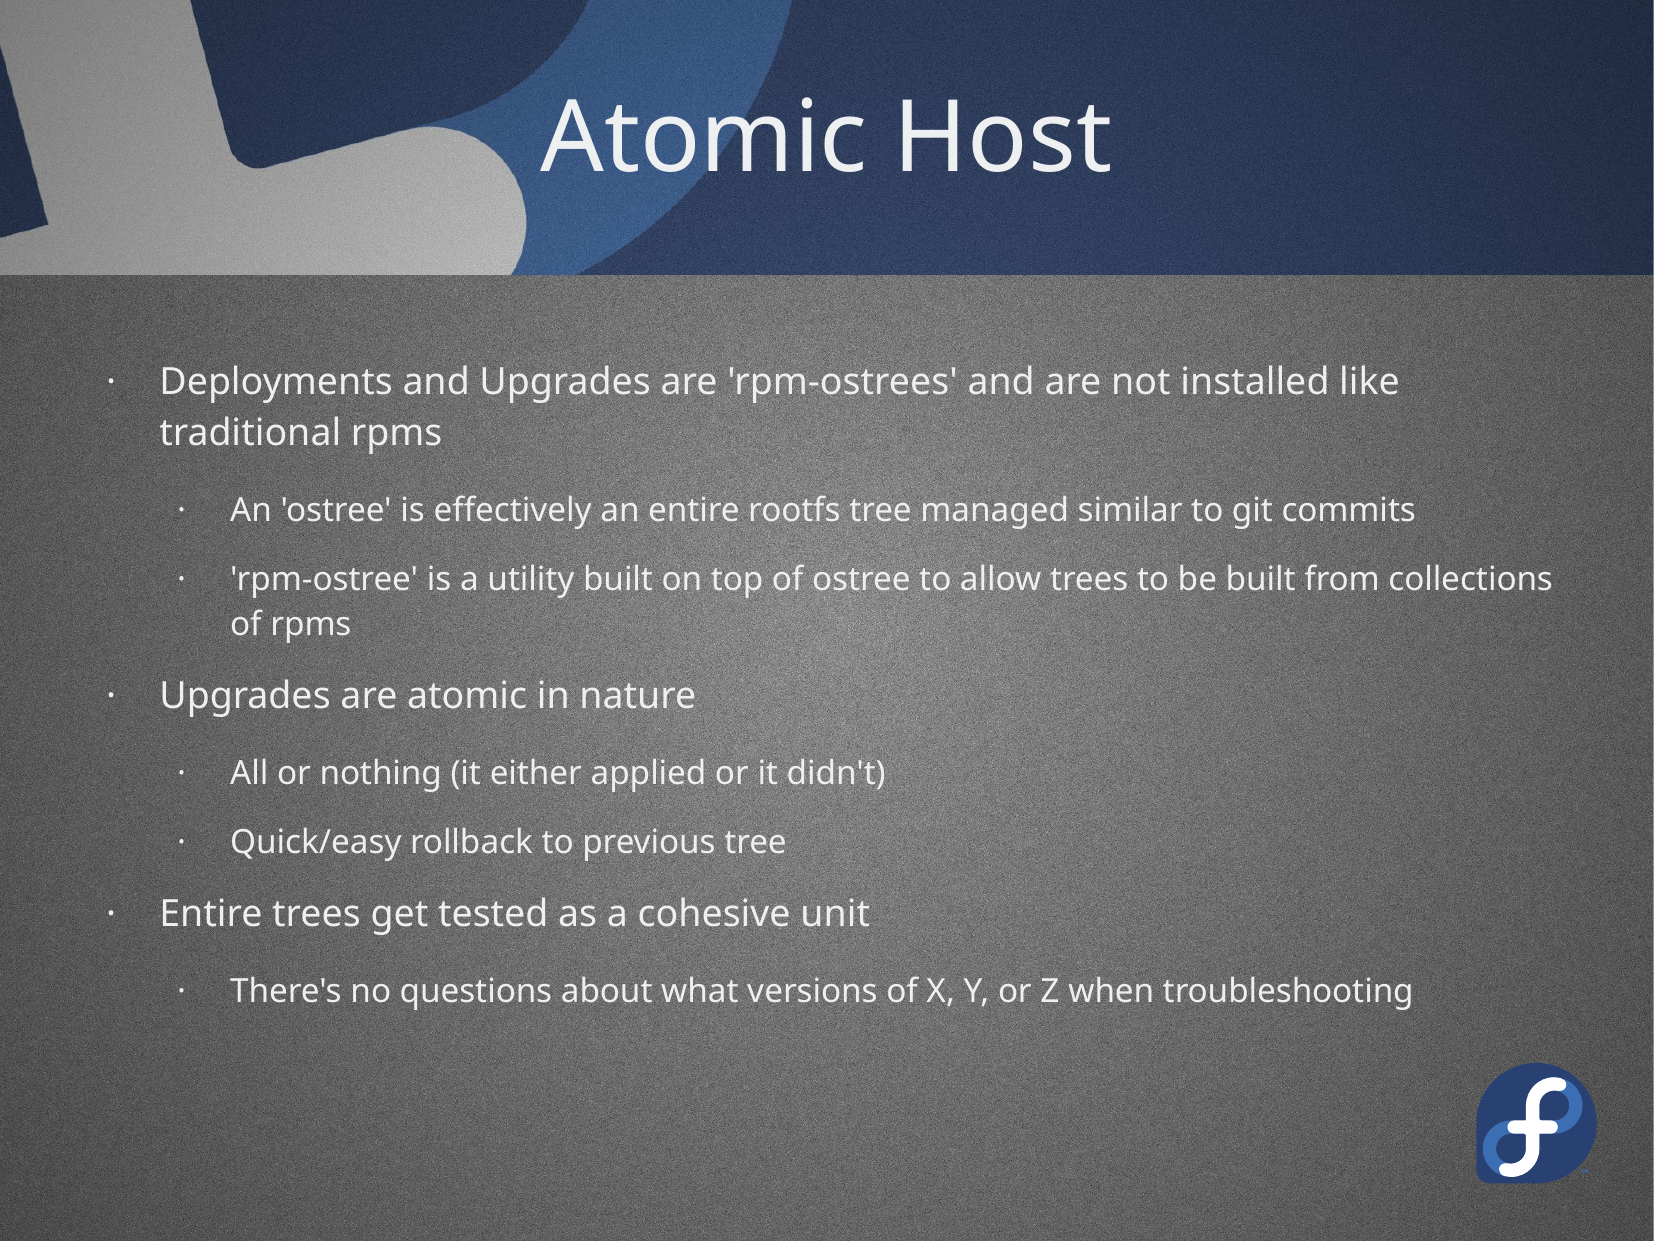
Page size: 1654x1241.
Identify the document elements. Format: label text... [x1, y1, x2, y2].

title Atomic Host [88, 29, 1565, 237]
list Deployments and Upgrades are 'rpm-ostrees' and are not installed like traditional rpms An 'ostree' is effectively an entire rootfs tree managed similar to git commits 'rpm-ostree' is a utility built on top of ostree to allow trees to be built from collections of rpms Upgrades are atomic in nature All or nothing (it either applied or it didn't) Quick/easy rollback to previous tree Entire trees get tested as a cohesive unit There's no questions about what versions of X, Y, or Z when troubleshooting [88, 354, 1565, 1063]
picture [0, 0, 1654, 1241]
